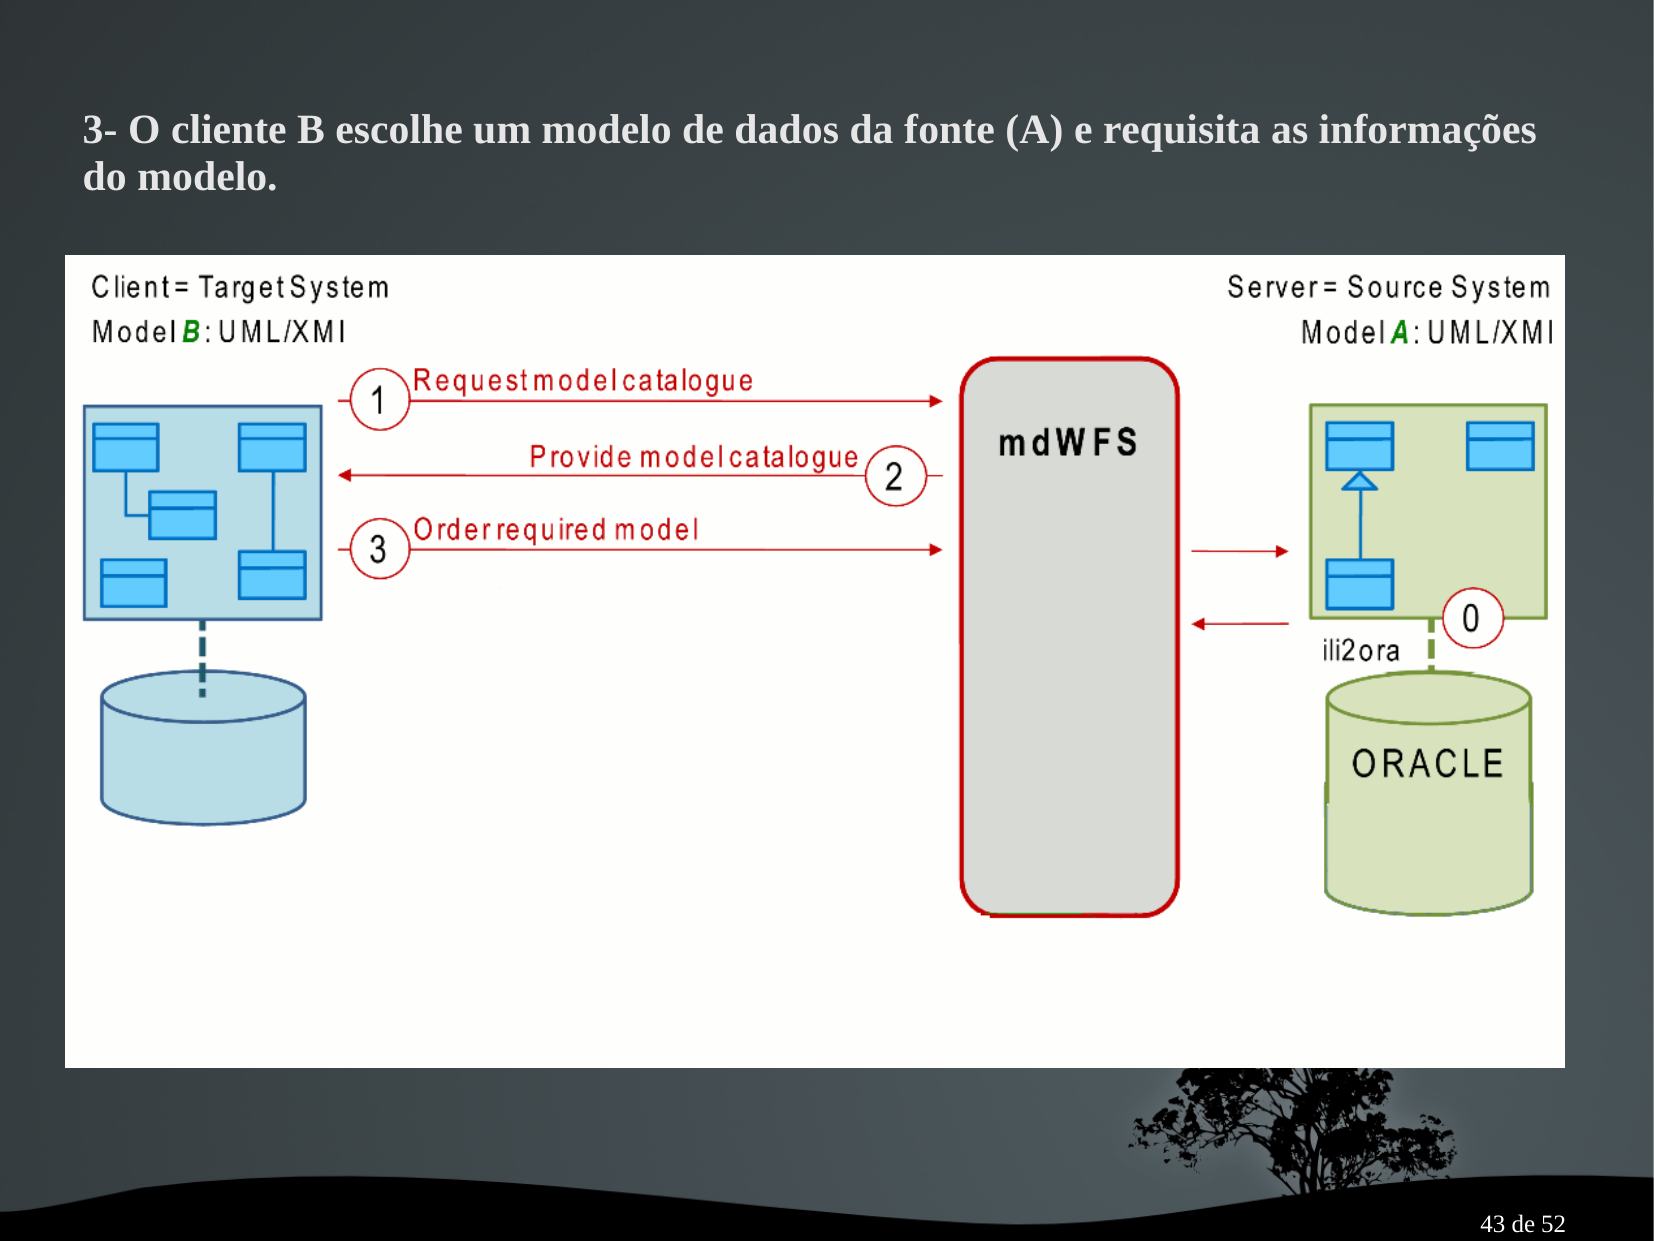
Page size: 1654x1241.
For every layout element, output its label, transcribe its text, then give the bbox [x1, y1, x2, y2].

chart [82, 290, 1571, 1109]
picture [0, 0, 1654, 1241]
title 3- O cliente B escolhe um modelo de dados da fonte (A) e requisita as informações do modelo. [82, 49, 1571, 257]
